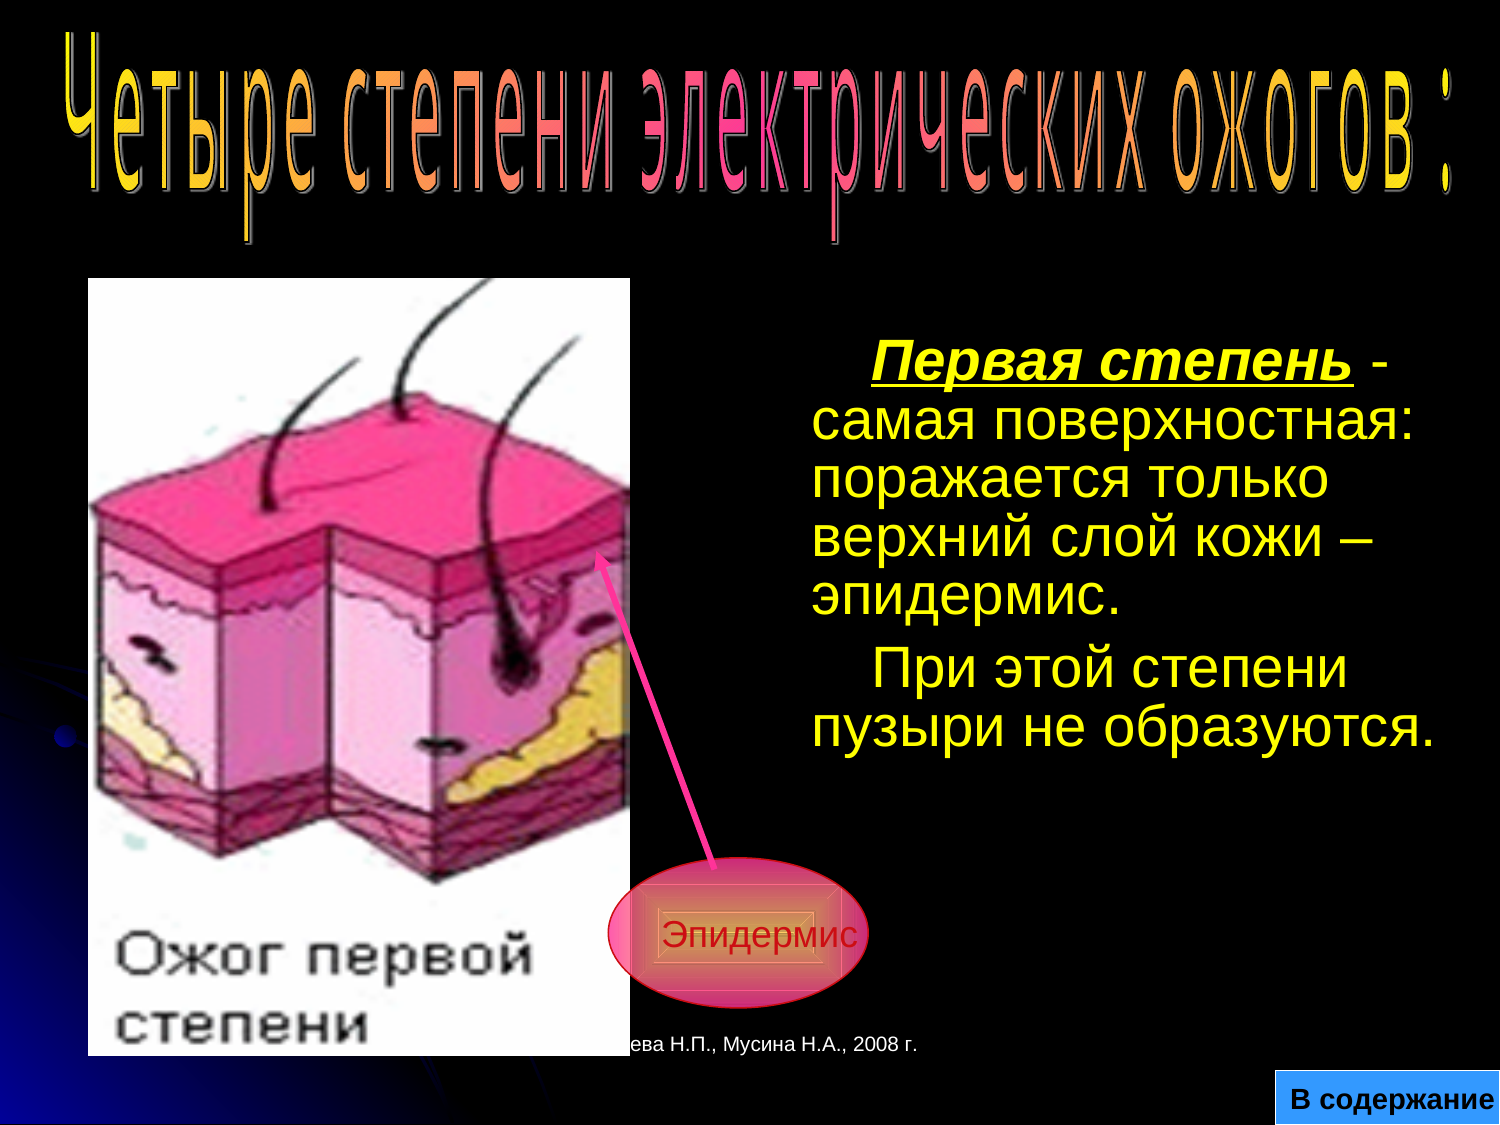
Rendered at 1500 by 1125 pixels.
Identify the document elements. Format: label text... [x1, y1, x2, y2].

text_box Четыре степени электрических ожогов : [536, 70, 565, 189]
text_box Четыре степени электрических ожогов : [151, 70, 177, 189]
text_box Четыре степени электрических ожогов : [410, 68, 438, 192]
text_box Четыре степени электрических ожогов : [64, 31, 96, 189]
text_box Четыре степени электрических ожогов : [874, 70, 903, 189]
text_box Четыре степени электрических ожогов : [1339, 68, 1369, 192]
text_box Четыре степени электрических ожогов : [1310, 70, 1330, 189]
text_box Четыре степени электрических ожогов : [452, 70, 480, 190]
text_box Четыре степени электрических ожогов : [343, 68, 367, 192]
text_box Четыре степени электрических ожогов : [1265, 68, 1295, 192]
text_box Эпидермис [608, 857, 869, 1008]
text_box Четыре степени электрических ожогов : [1073, 70, 1102, 189]
text_box Четыре степени электрических ожогов : [581, 70, 610, 189]
list Первая степень -самая поверхностная: поражается только верхний слой кожи – эпидермис. При этой степени пузыри не образуются. [797, 326, 1459, 820]
text_box Четыре степени электрических ожогов : [188, 70, 215, 189]
text_box Четыре степени электрических ожогов : [1036, 70, 1063, 189]
text_box Четыре степени электрических ожогов : [1001, 68, 1025, 192]
text_box Четыре степени электрических ожогов : [830, 68, 859, 243]
text_box Четыре степени электрических ожогов : [243, 68, 272, 243]
text_box Четыре степени электрических ожогов : [1384, 70, 1411, 189]
text_box Четыре степени электрических ожогов : [718, 68, 746, 192]
picture [88, 278, 630, 1056]
text_box Четыре степени электрических ожогов : [675, 70, 704, 191]
text_box Четыре степени электрических ожогов : [374, 70, 401, 189]
text_box Четыре степени электрических ожогов : [793, 70, 820, 189]
text_box Четыре степени электрических ожогов : [113, 68, 141, 192]
text_box В содержание [1275, 1070, 1500, 1125]
text_box Четыре степени электрических ожогов : [1210, 70, 1255, 189]
text_box Четыре степени электрических ожогов : [285, 68, 313, 192]
text_box Четыре степени электрических ожогов : [641, 68, 666, 192]
text_box Четыре степени электрических ожогов : [1115, 70, 1145, 189]
text_box Четыре степени электрических ожогов : [760, 70, 786, 189]
text_box Четыре степени электрических ожогов : [918, 70, 946, 189]
text_box Четыре степени электрических ожогов : [1171, 68, 1202, 192]
text_box Четыре степени электрических ожогов : [961, 68, 989, 192]
text_box Четыре степени электрических ожогов : [494, 68, 522, 192]
